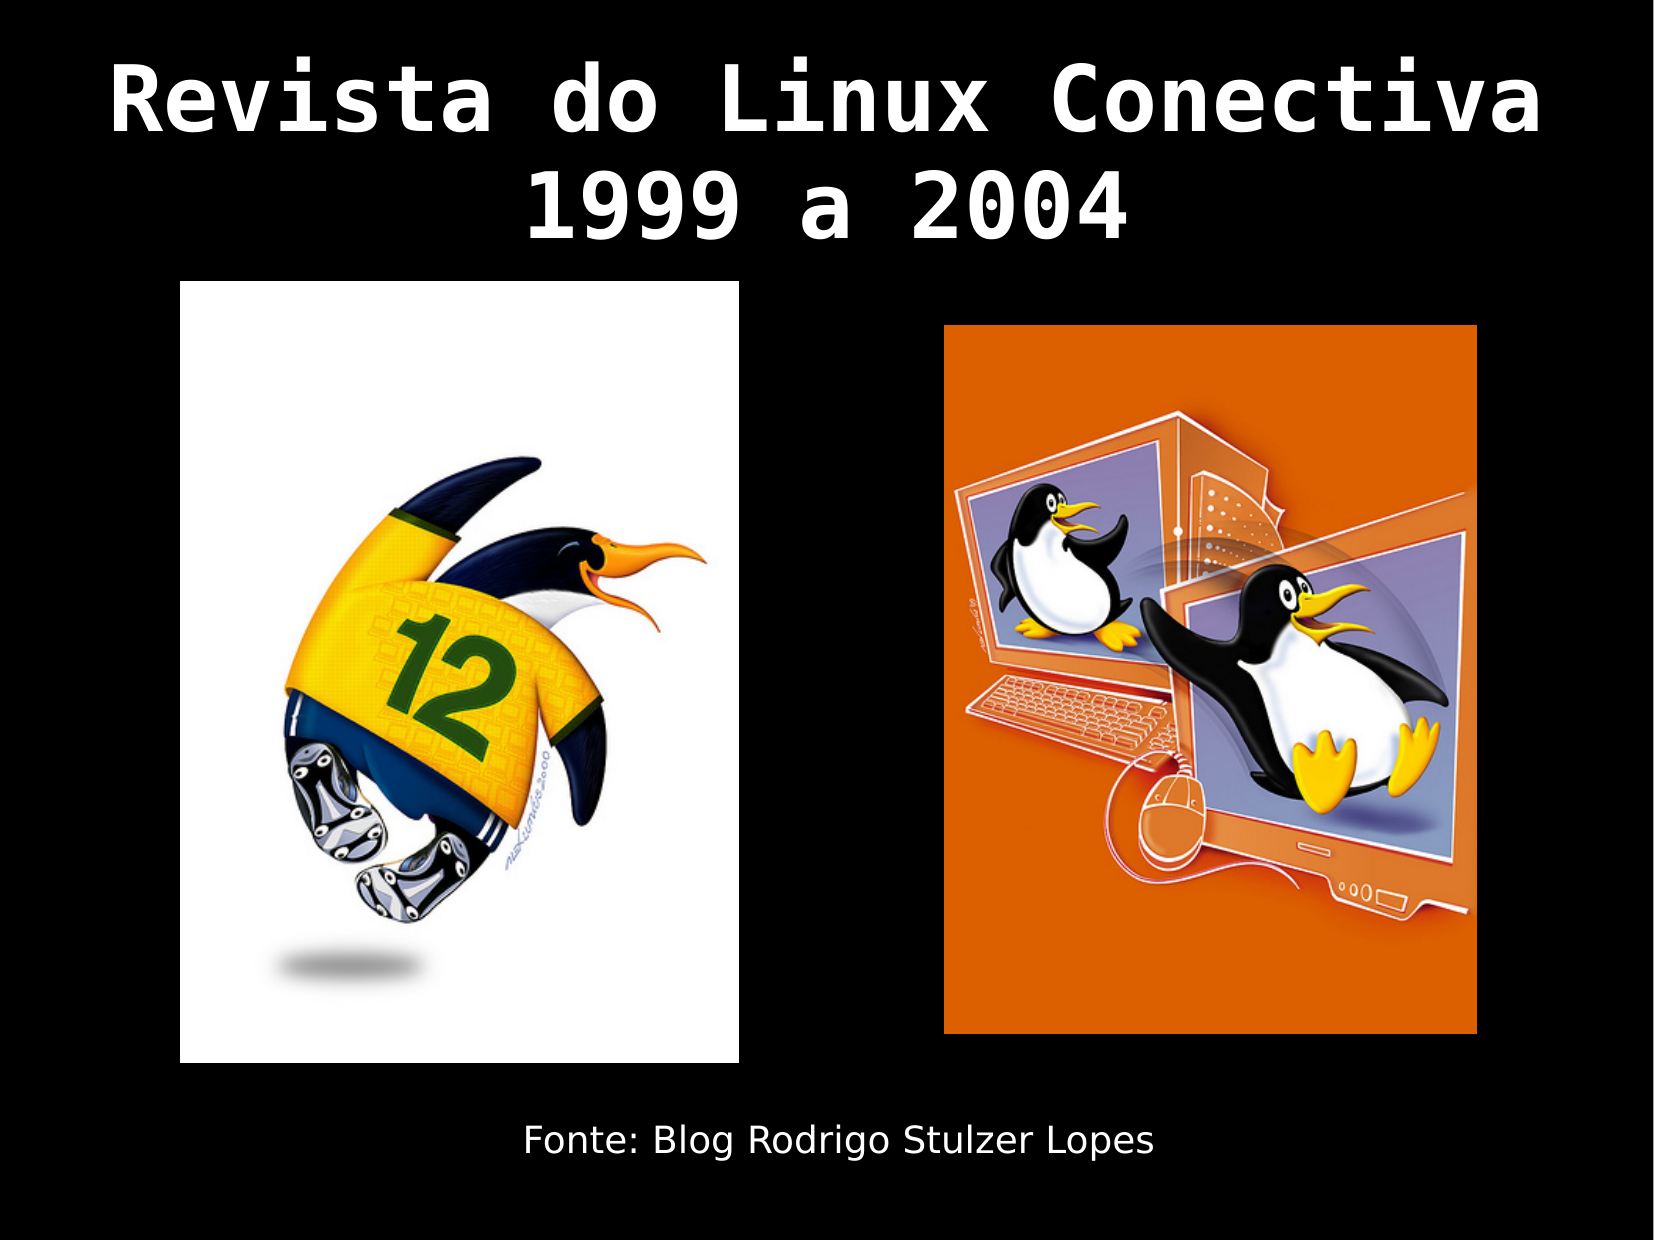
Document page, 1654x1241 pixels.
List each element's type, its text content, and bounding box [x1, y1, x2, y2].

title Revista do Linux Conectiva 1999 a 2004 [82, 45, 1571, 261]
picture [180, 281, 739, 1063]
text_box Fonte: Blog Rodrigo Stulzer Lopes [507, 1110, 1157, 1170]
picture [944, 325, 1477, 1034]
